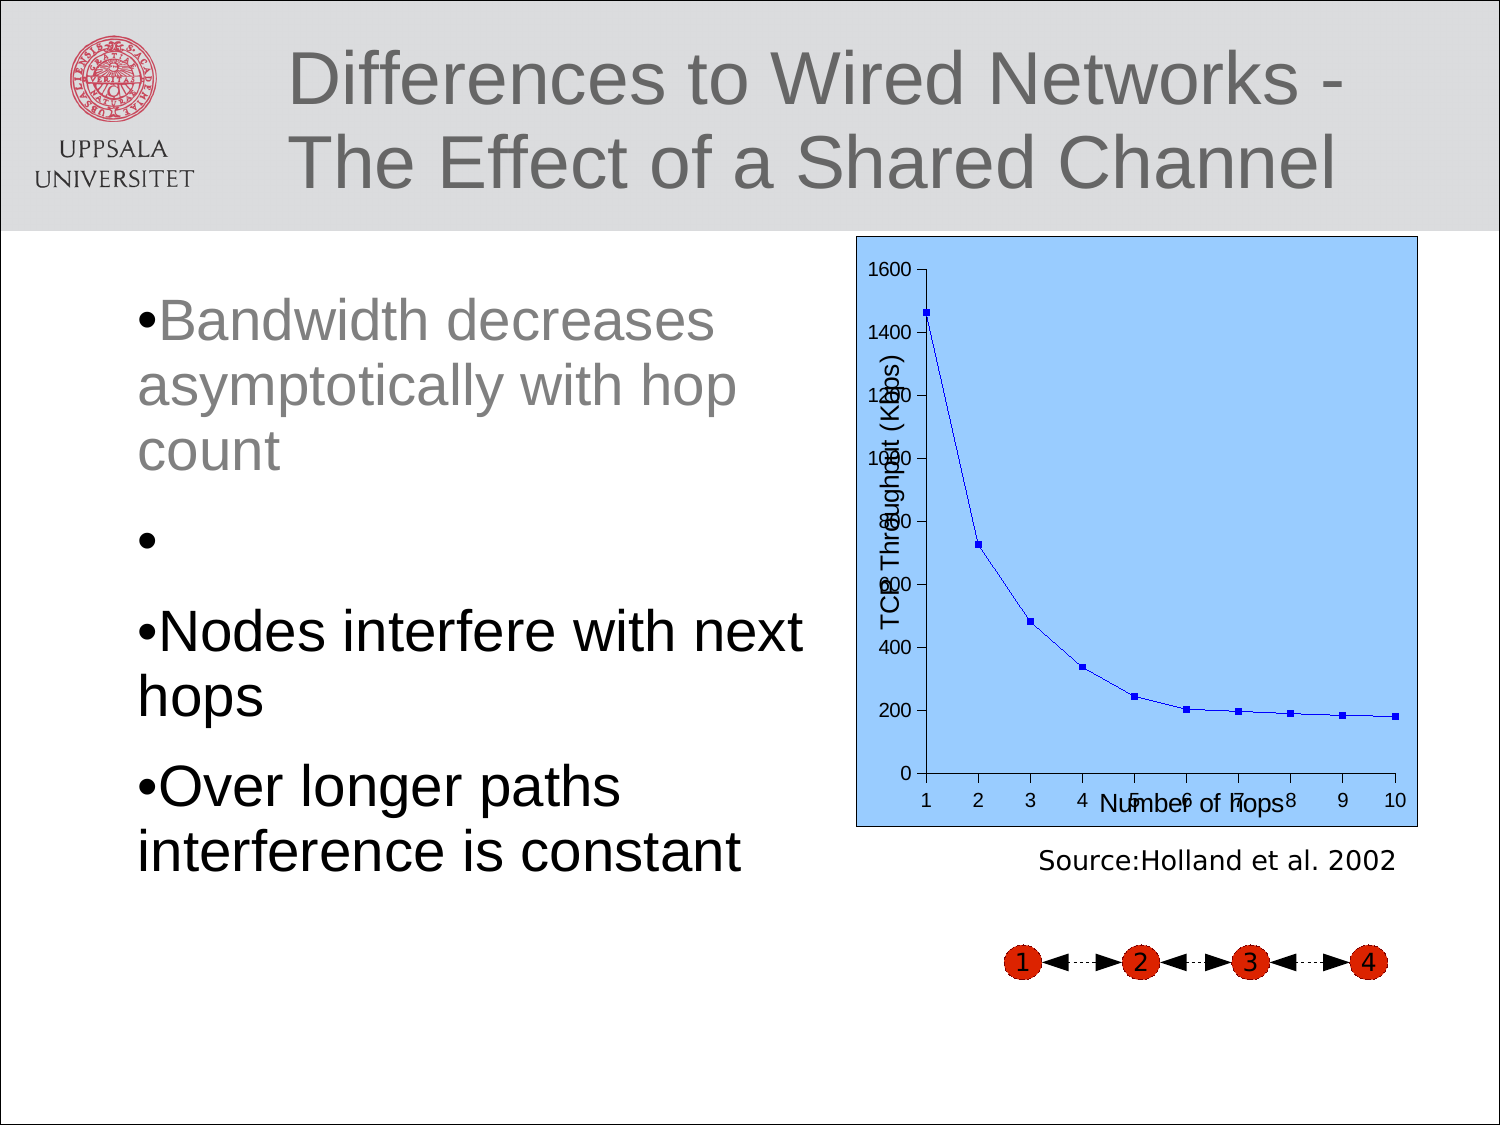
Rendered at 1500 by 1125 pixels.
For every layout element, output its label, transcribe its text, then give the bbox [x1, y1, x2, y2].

text_box Source:Holland et al. 2002 [1023, 838, 1421, 885]
text_box 2 [1122, 944, 1161, 980]
title Differences to Wired Networks - The Effect of a Shared Channel [287, 20, 1388, 222]
text_box 3 [1231, 944, 1270, 980]
text_box 4 [1349, 944, 1388, 980]
list Bandwidth decreases asymptotically with hop count Nodes interfere with next hops Over longer paths interference is constant [137, 287, 893, 986]
chart [856, 236, 1418, 827]
text_box 1 [1003, 944, 1042, 980]
picture [1, 1, 1499, 231]
